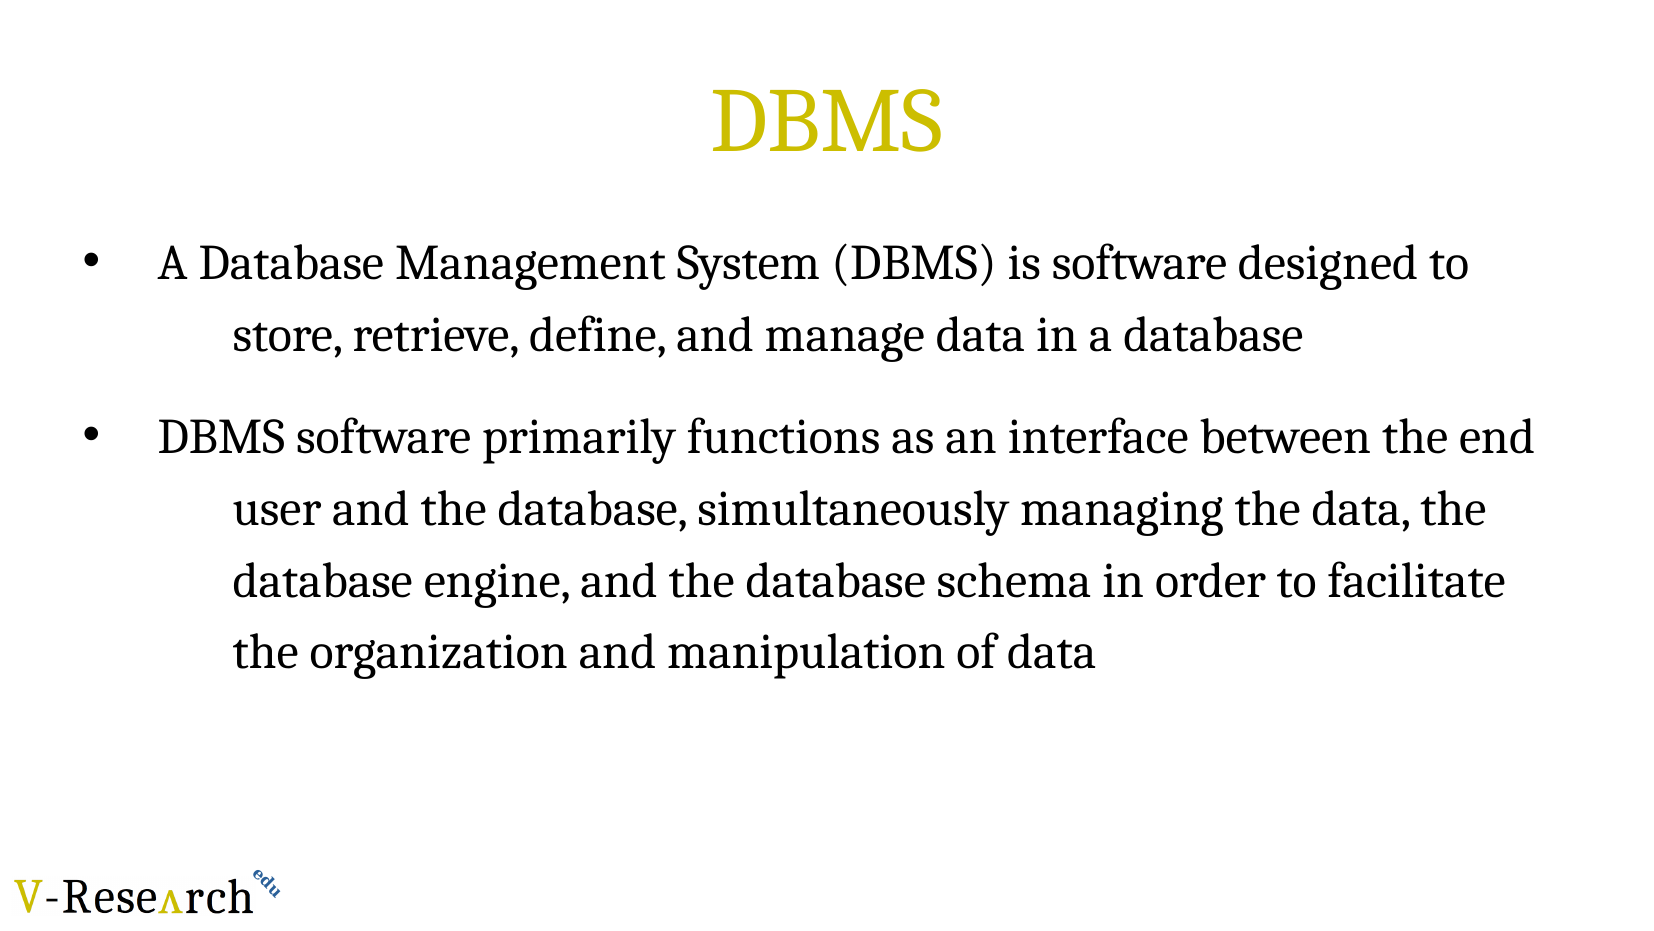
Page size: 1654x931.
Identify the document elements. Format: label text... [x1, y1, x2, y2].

list A Database Management System (DBMS) is software designed to store, retrieve, define, and manage data in a database DBMS software primarily functions as an interface between the end user and the database, simultaneously managing the data, the database engine, and the database schema in order to facilitate the organization and manipulation of data [82, 217, 1571, 758]
title DBMS [82, 37, 1571, 193]
picture [11, 876, 255, 916]
text_box edu [222, 847, 333, 931]
